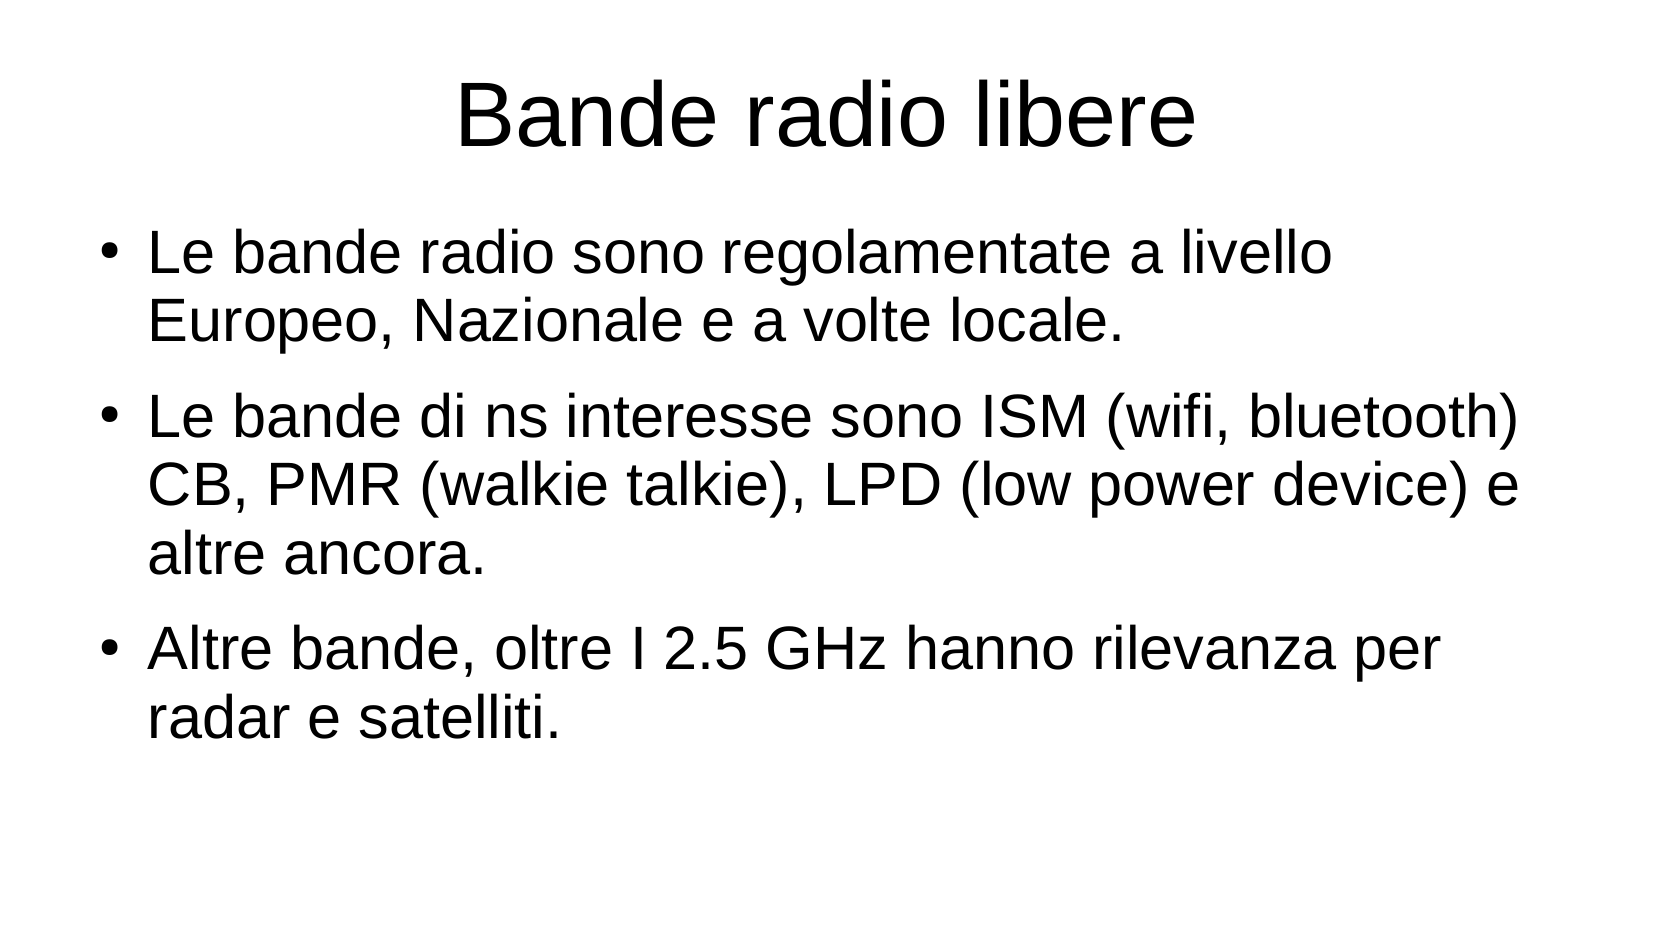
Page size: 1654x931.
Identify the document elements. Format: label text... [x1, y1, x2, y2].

title Bande radio libere [82, 37, 1571, 193]
list Le bande radio sono regolamentate a livello Europeo, Nazionale e a volte locale. Le bande di ns interesse sono ISM (wifi, bluetooth) CB, PMR (walkie talkie), LPD (low power device) e altre ancora. Altre bande, oltre I 2.5 GHz hanno rilevanza per radar e satelliti. [82, 217, 1571, 758]
